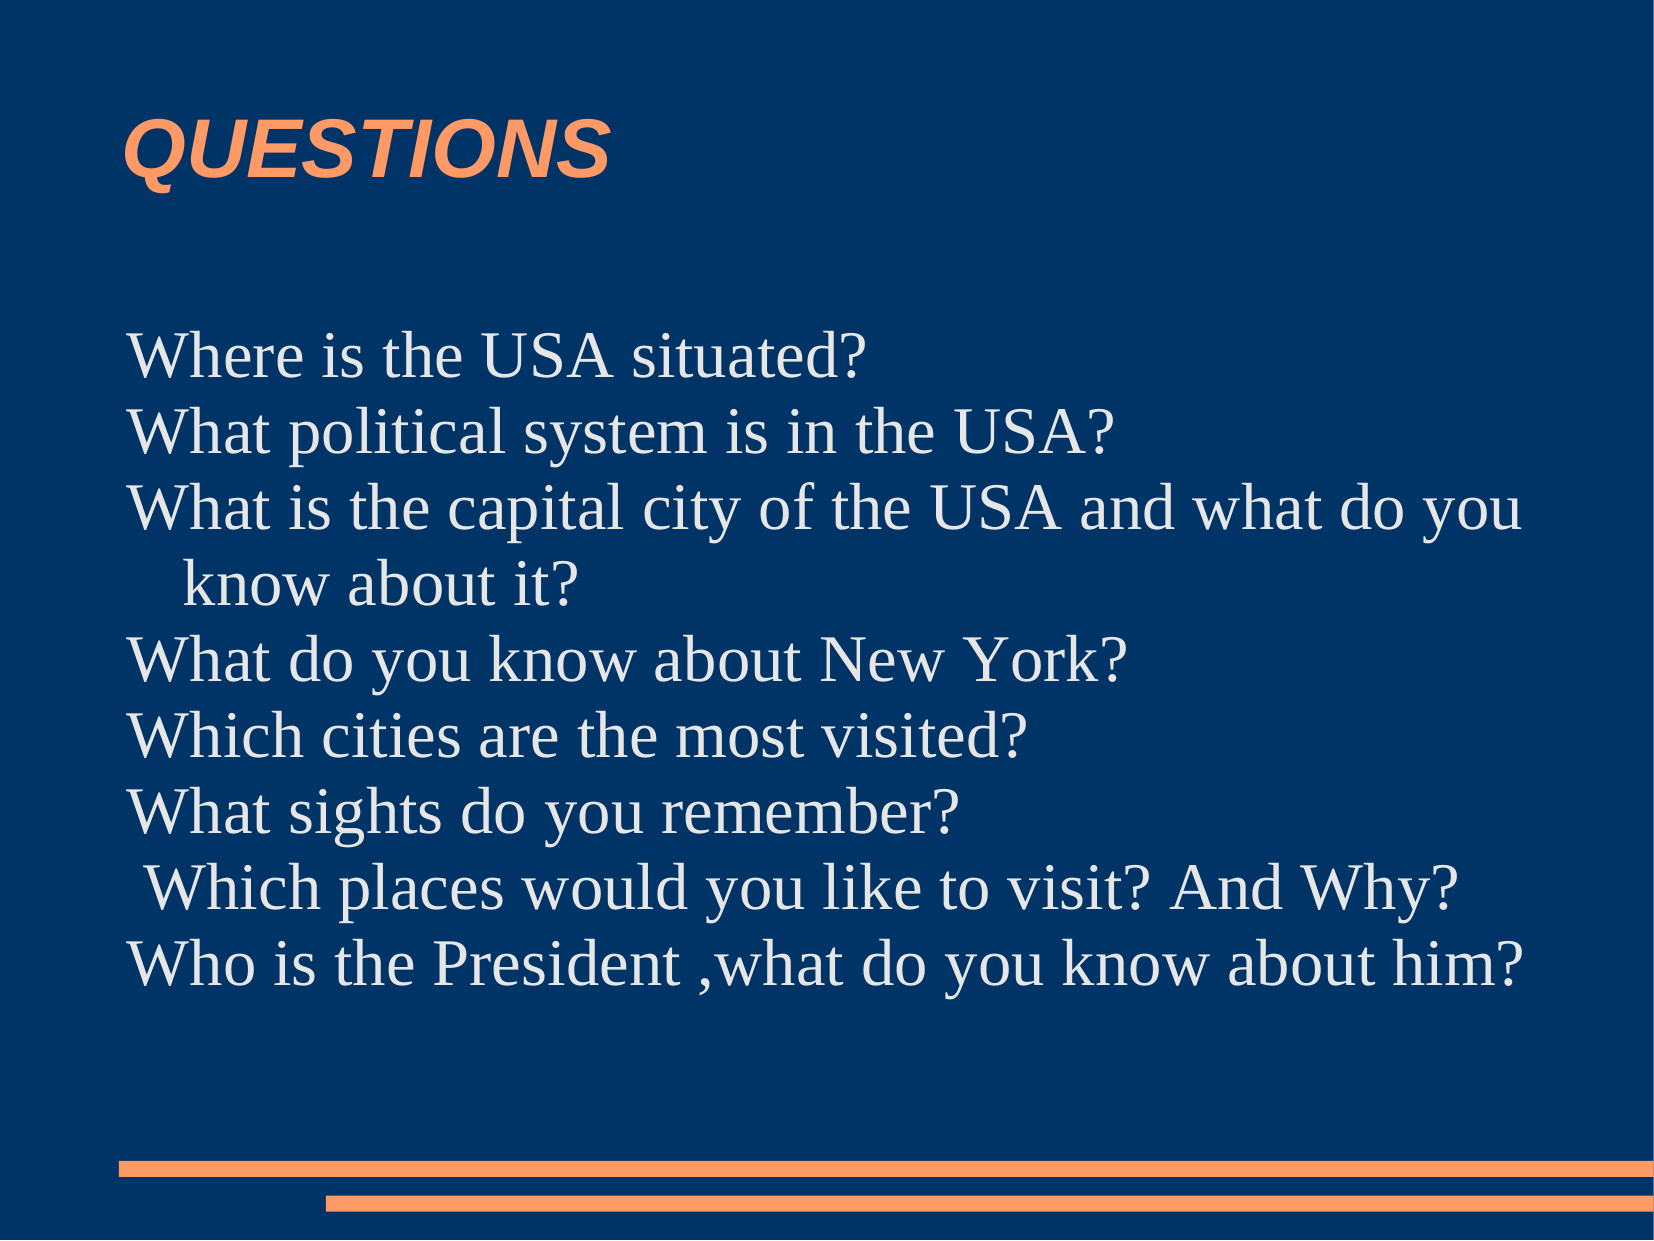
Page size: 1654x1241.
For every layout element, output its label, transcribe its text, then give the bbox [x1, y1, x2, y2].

list Where is the USA situated? What political system is in the USA? What is the capital city of the USA and what do you know about it? What do you know about New York? Which cities are the most visited? What sights do you remember? Which places would you like to visit? And Why? Who is the President ,what do you know about him? [70, 312, 1557, 1147]
title QUESTIONS [121, 46, 1534, 254]
